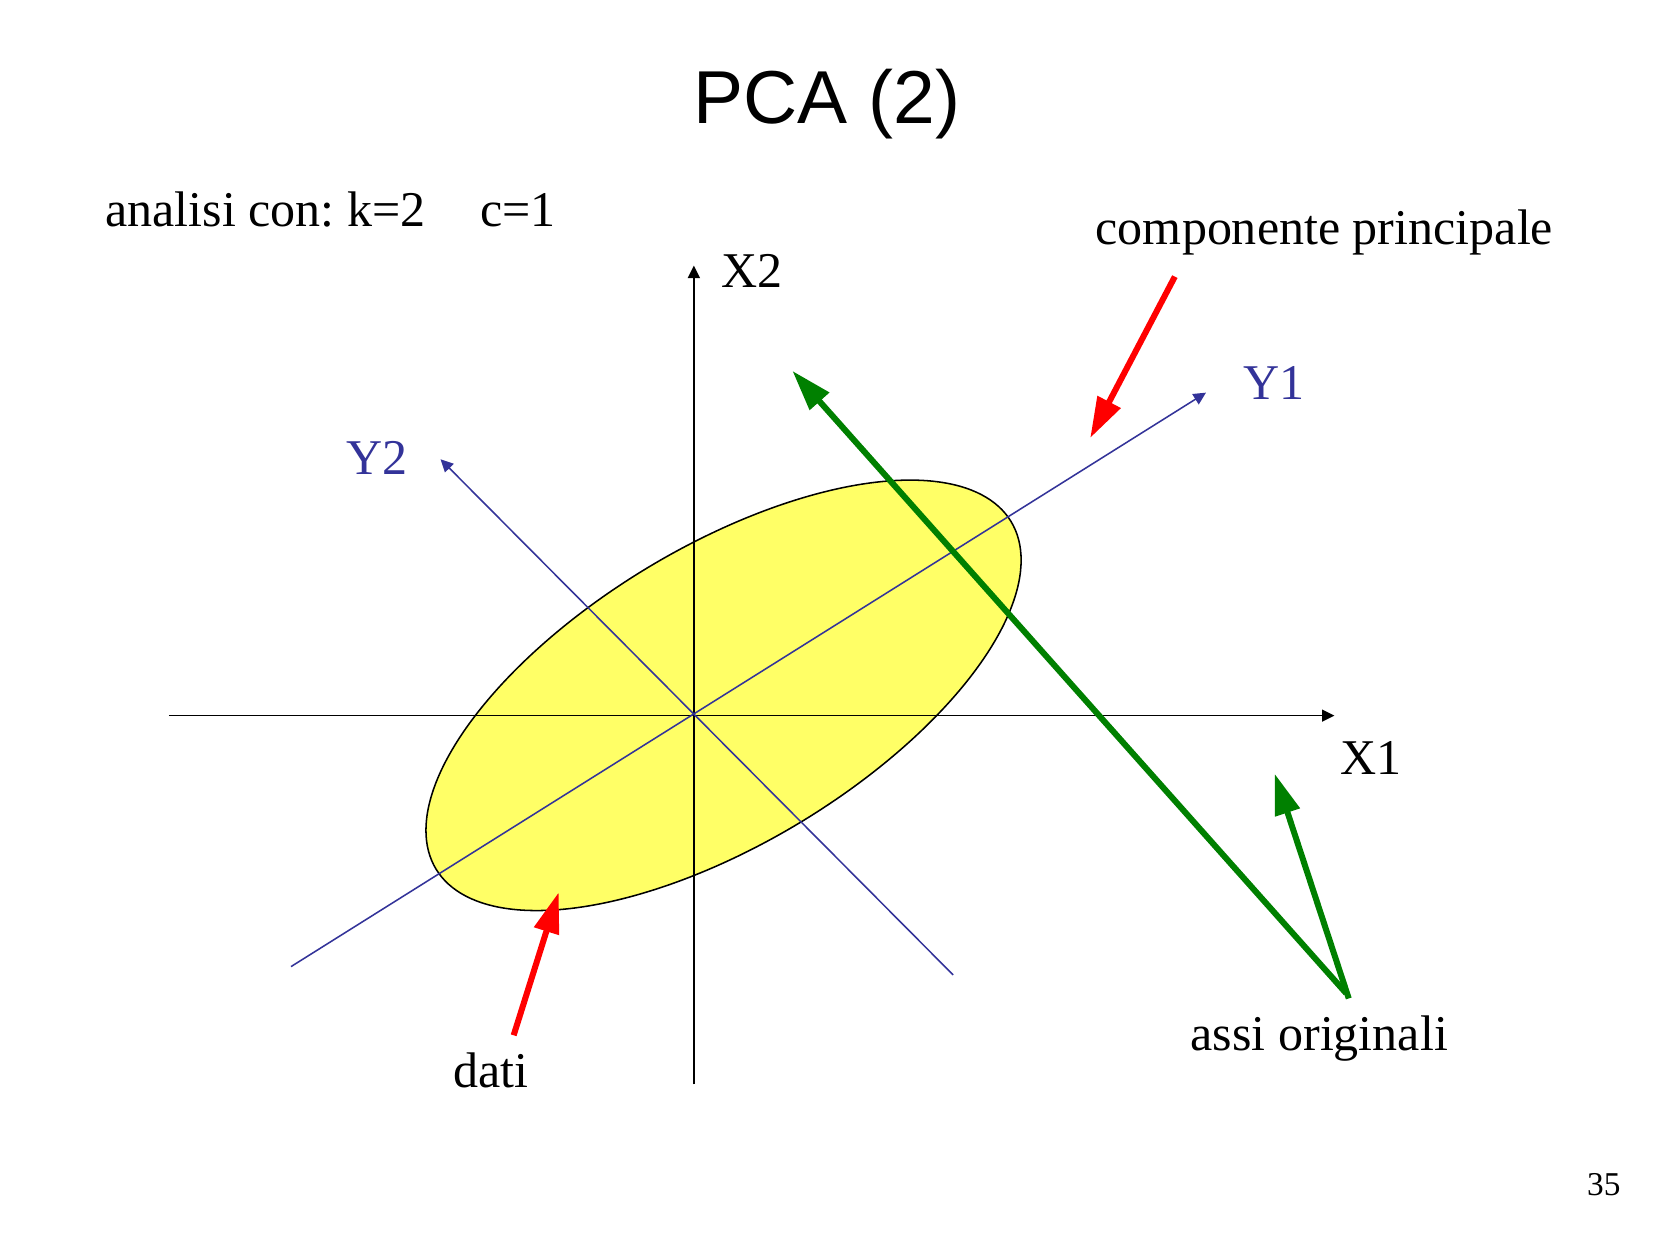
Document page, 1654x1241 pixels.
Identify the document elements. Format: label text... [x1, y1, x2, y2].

text_box X1 [1325, 722, 1417, 798]
text_box [425, 716, 687, 873]
text_box [589, 542, 693, 711]
text_box componente principale [1095, 200, 1578, 270]
text_box Y2 [331, 422, 424, 508]
text_box Y1 [1228, 347, 1321, 423]
text_box [695, 718, 800, 876]
text_box [440, 716, 693, 911]
text_box dati [453, 1043, 556, 1113]
text_box analisi con: k=2 c=1 [105, 181, 562, 252]
text_box X2 [706, 234, 799, 310]
text_box [696, 555, 1007, 715]
text_box [698, 716, 937, 821]
title PCA (2) [37, 30, 1617, 166]
text_box assi originali [1190, 1006, 1489, 1076]
text_box [695, 481, 948, 711]
text_box [895, 480, 1007, 548]
text_box [475, 608, 691, 715]
text_box [957, 518, 1022, 610]
